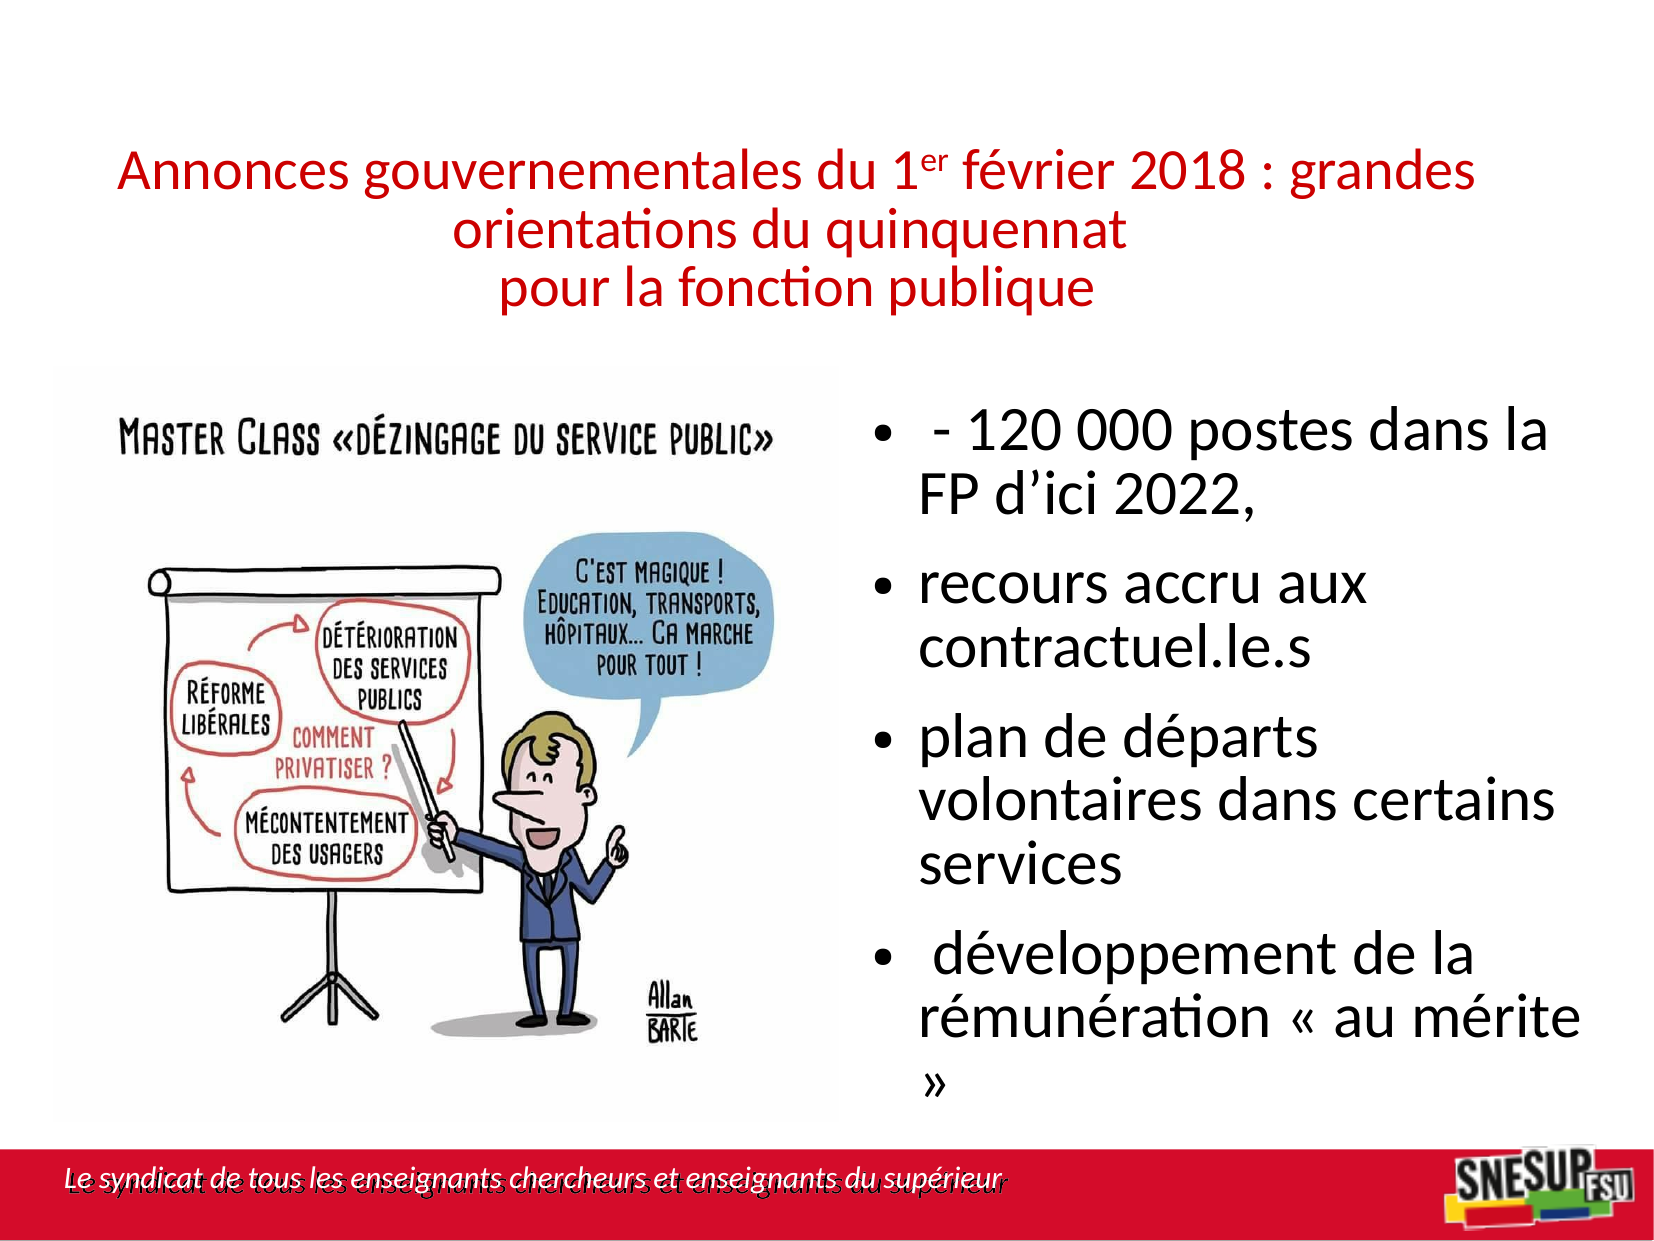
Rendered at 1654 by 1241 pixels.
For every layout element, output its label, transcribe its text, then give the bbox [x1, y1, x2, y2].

picture [53, 366, 839, 1123]
title Annonces gouvernementales du 1er février 2018 : grandes orientations du quinquennat pour la fonction publique [94, 100, 1501, 367]
picture [1442, 1143, 1638, 1231]
list - 120 000 postes dans la FP d’ici 2022, recours accru aux contractuel.le.s plan de départs volontaires dans certains services développement de la rémunération « au mérite » [856, 402, 1583, 1123]
